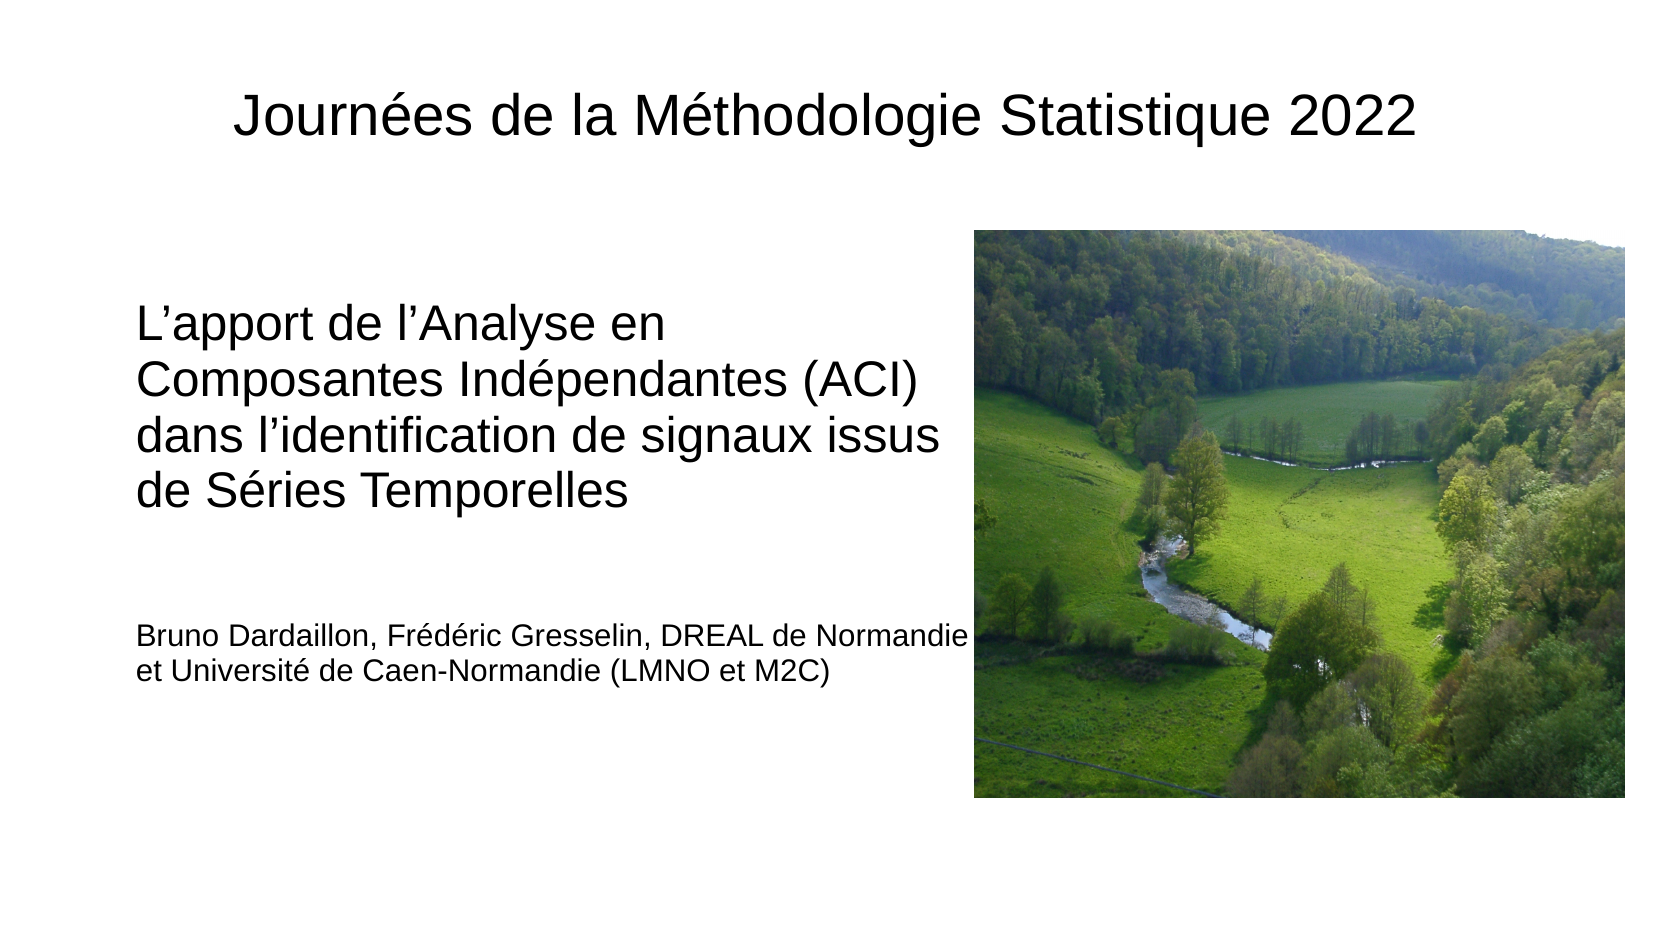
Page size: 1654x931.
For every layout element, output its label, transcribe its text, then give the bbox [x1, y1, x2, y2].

title Journées de la Méthodologie Statistique 2022 [82, 37, 1571, 193]
picture [974, 230, 1625, 798]
list L’apport de l’Analyse en Composantes Indépendantes (ACI) dans l’identification de signaux issus de Séries Temporelles Bruno Dardaillon, Frédéric Gresselin, DREAL de Normandie et Université de Caen-Normandie (LMNO et M2C) [82, 217, 975, 758]
